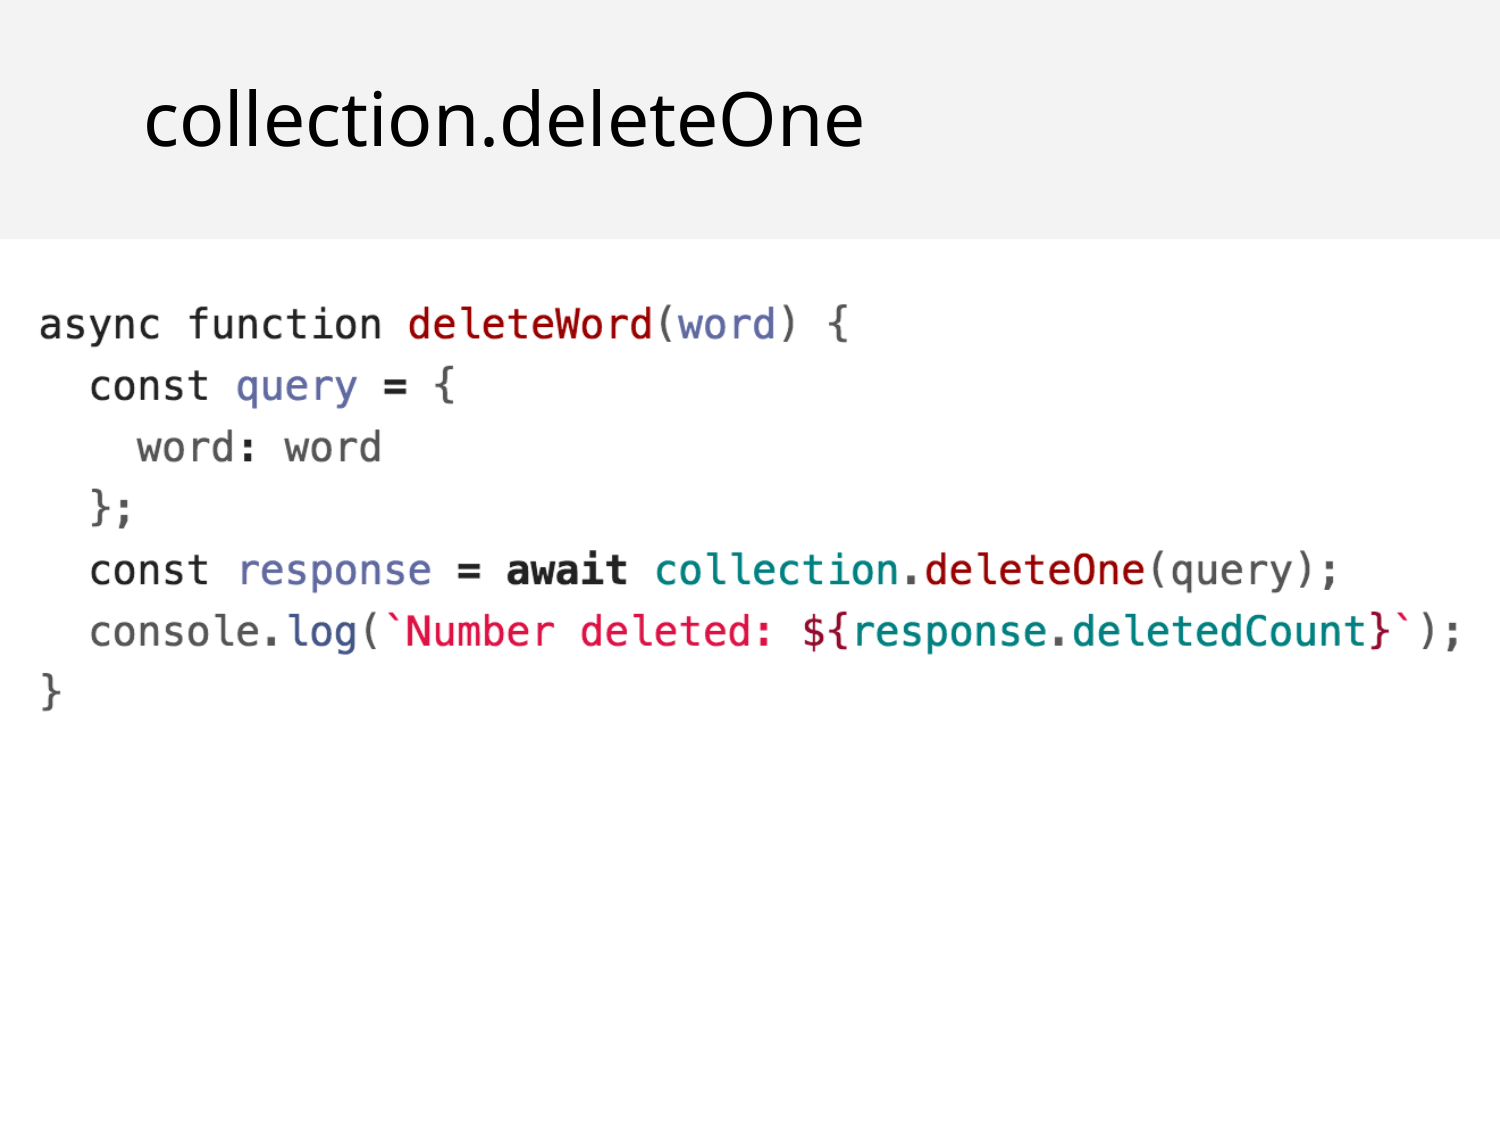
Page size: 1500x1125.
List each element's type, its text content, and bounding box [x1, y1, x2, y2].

title collection.deleteOne [128, 56, 1372, 183]
picture [24, 293, 1475, 755]
